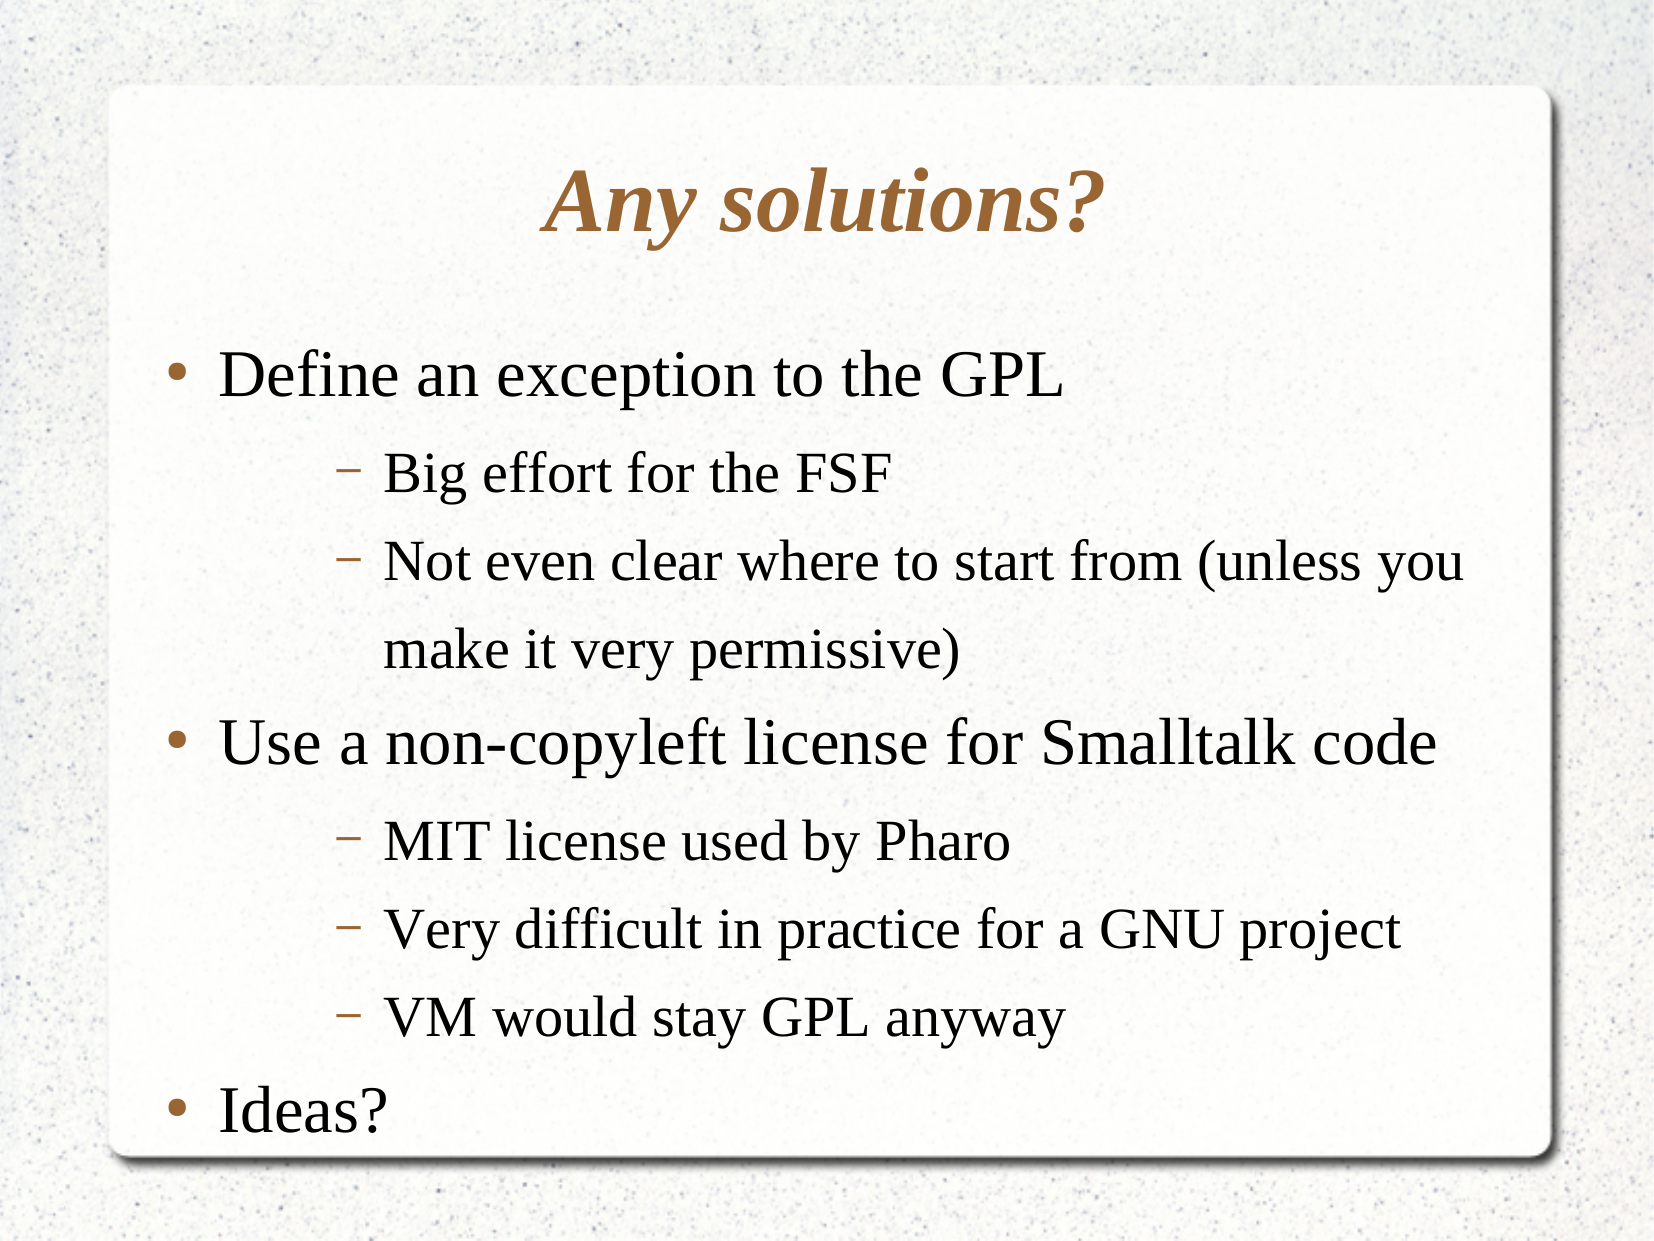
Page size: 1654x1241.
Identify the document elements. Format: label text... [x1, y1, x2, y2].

picture [0, 0, 1654, 1241]
title Any solutions? [118, 104, 1536, 297]
list Define an exception to the GPL Big effort for the FSF Not even clear where to start from (unless you make it very permissive) Use a non-copyleft license for Smalltalk code MIT license used by Pharo Very difficult in practice for a GNU project VM would stay GPL anyway Ideas? [147, 336, 1506, 1147]
